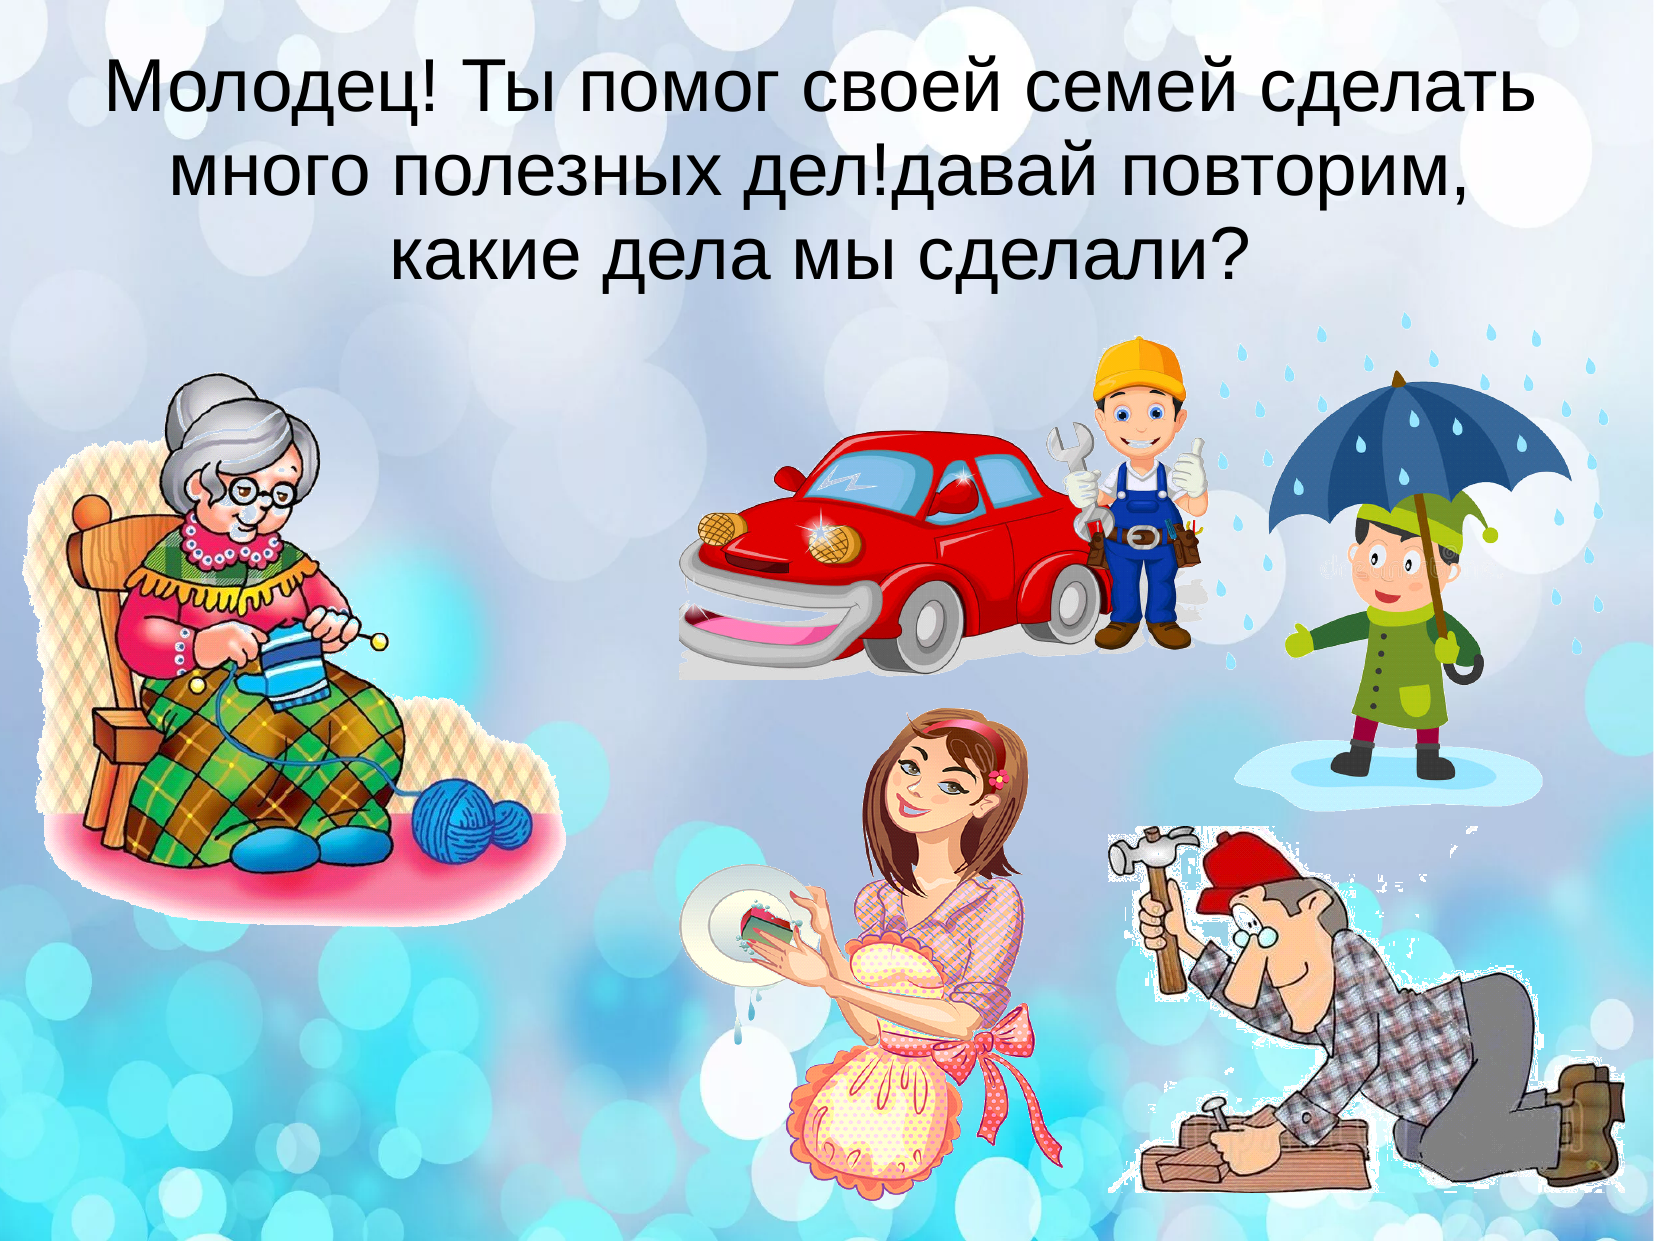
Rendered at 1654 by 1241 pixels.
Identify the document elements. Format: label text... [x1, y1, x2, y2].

picture [0, 0, 1654, 1241]
title Молодец! Ты помог своей семей сделать много полезных дел!давай повторим, какие дела мы сделали? [76, 43, 1565, 296]
